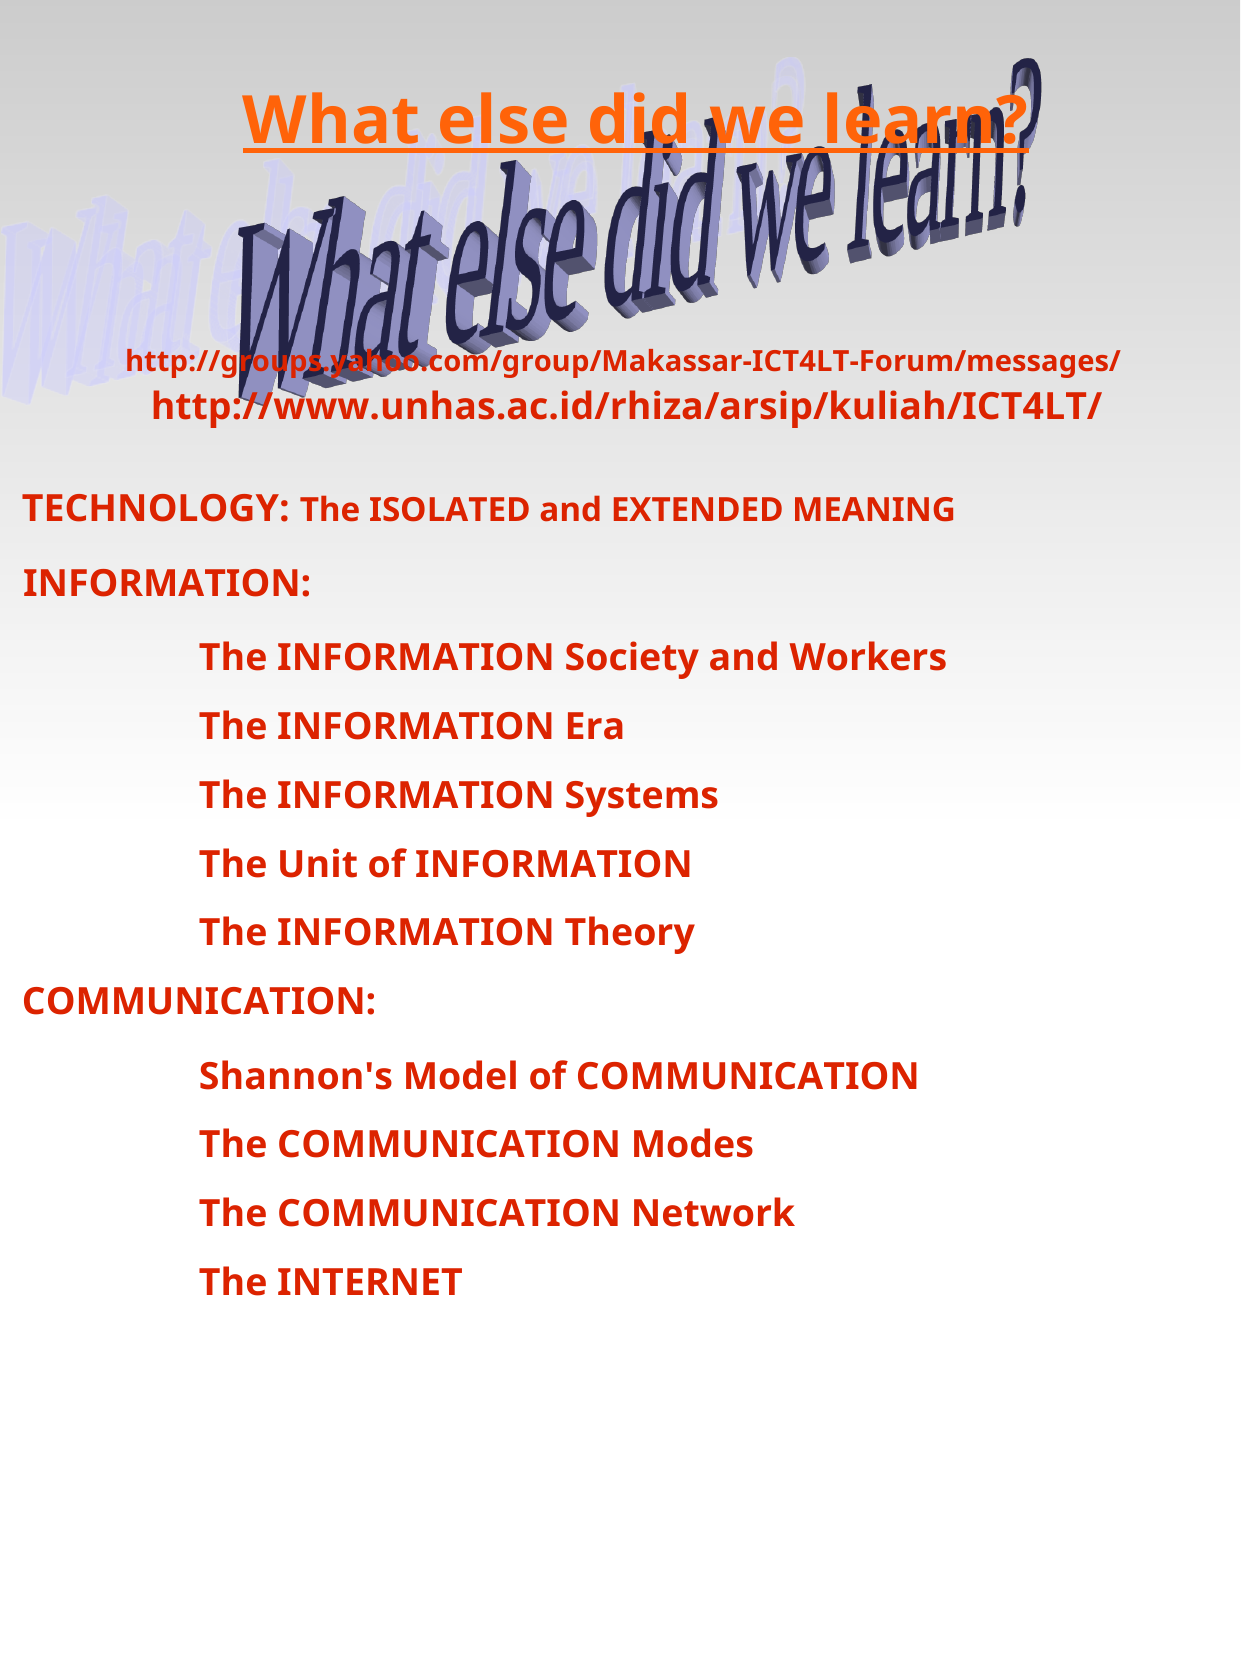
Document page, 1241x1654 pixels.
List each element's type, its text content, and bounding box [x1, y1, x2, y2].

list What else did we learn? http://groups.yahoo.com/group/Makassar-ICT4LT-Forum/messages/ http://www.unhas.ac.id/rhiza/arsip/kuliah/ICT4LT/ TECHNOLOGY: The ISOLATED and EXTENDED MEANING INFORMATION: The INFORMATION Society and Workers The INFORMATION Era The INFORMATION Systems The Unit of INFORMATION The INFORMATION Theory COMMUNICATION: Shannon's Model of COMMUNICATION The COMMUNICATION Modes The COMMUNICATION Network The INTERNET [7, 42, 1241, 1598]
